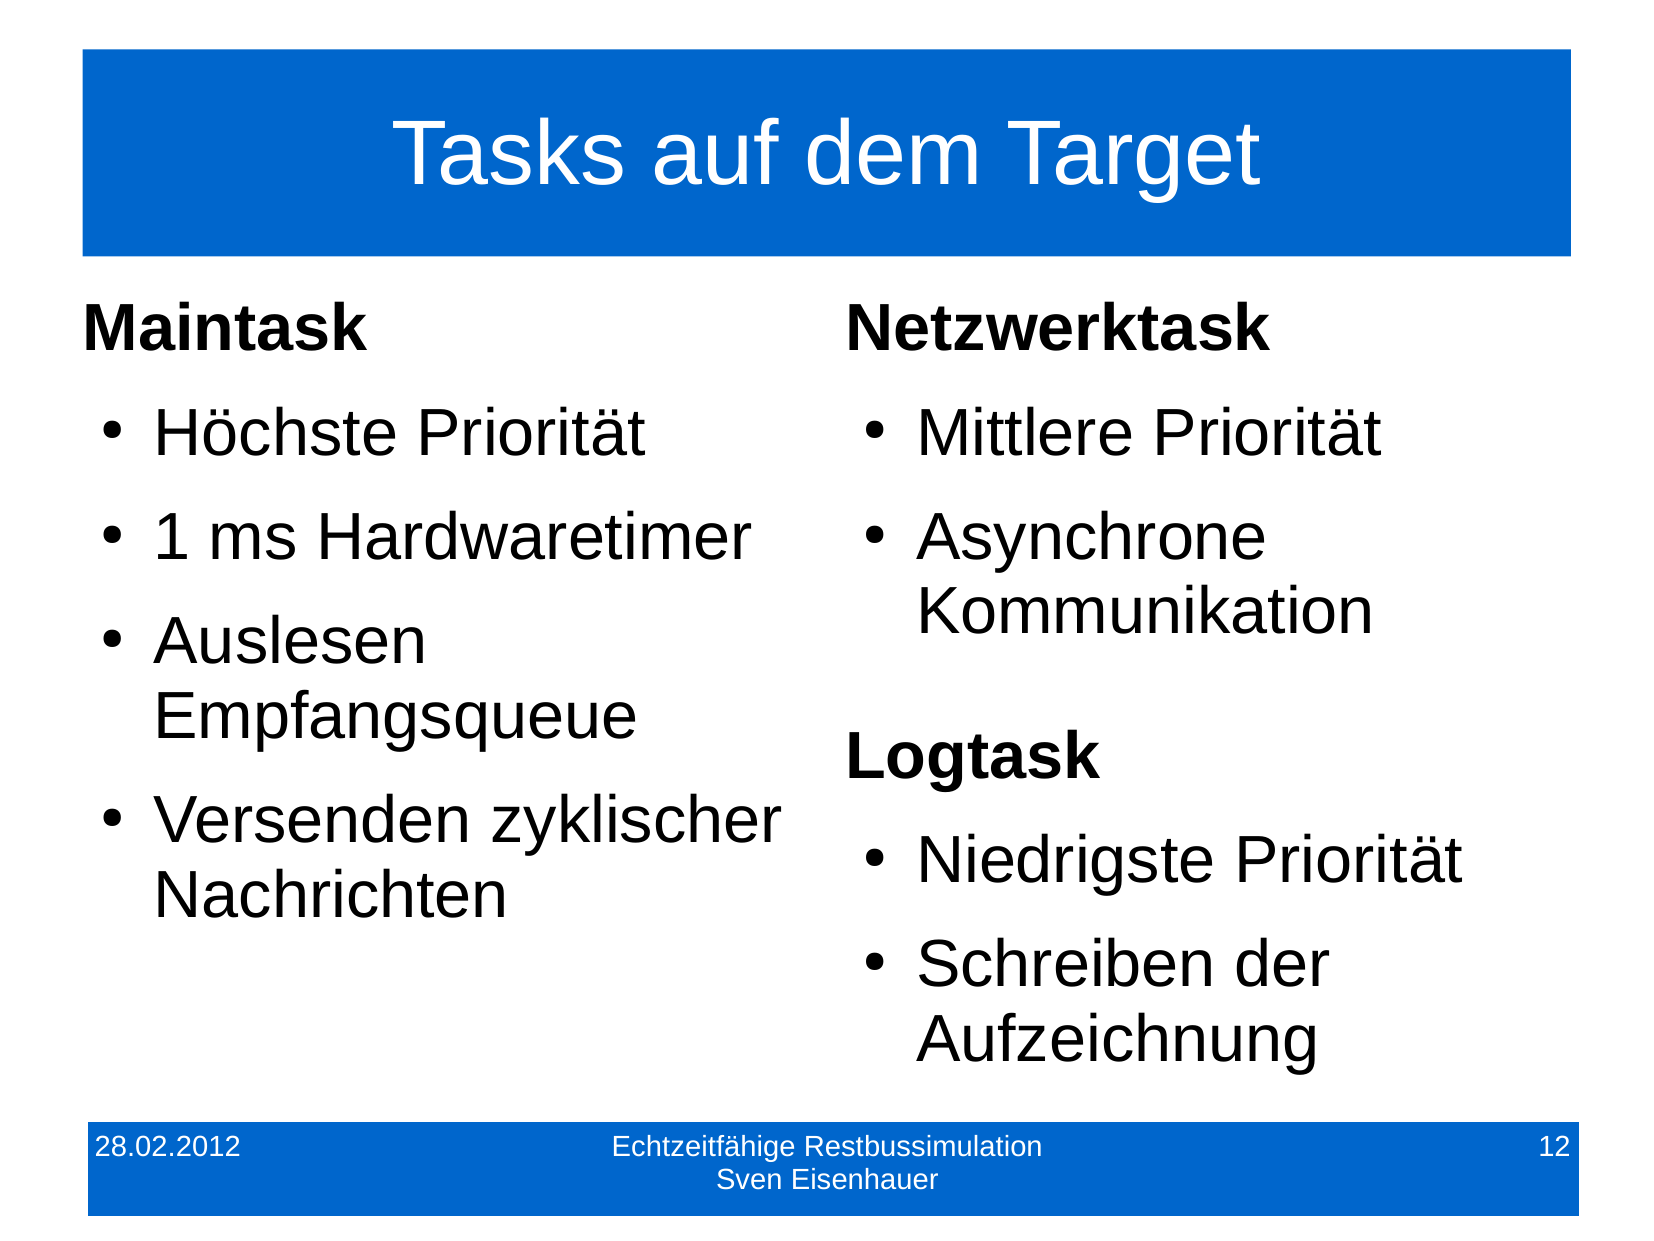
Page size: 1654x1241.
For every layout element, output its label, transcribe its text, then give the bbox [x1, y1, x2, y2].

list Maintask Höchste Priorität 1 ms Hardwaretimer Auslesen Empfangsqueue Versenden zyklischer Nachrichten [82, 290, 809, 1109]
list Netzwerktask Mittlere Priorität Asynchrone Kommunikation [845, 290, 1572, 681]
list Logtask Niedrigste Priorität Schreiben der Aufzeichnung [845, 717, 1572, 1109]
title Tasks auf dem Target [82, 49, 1571, 257]
